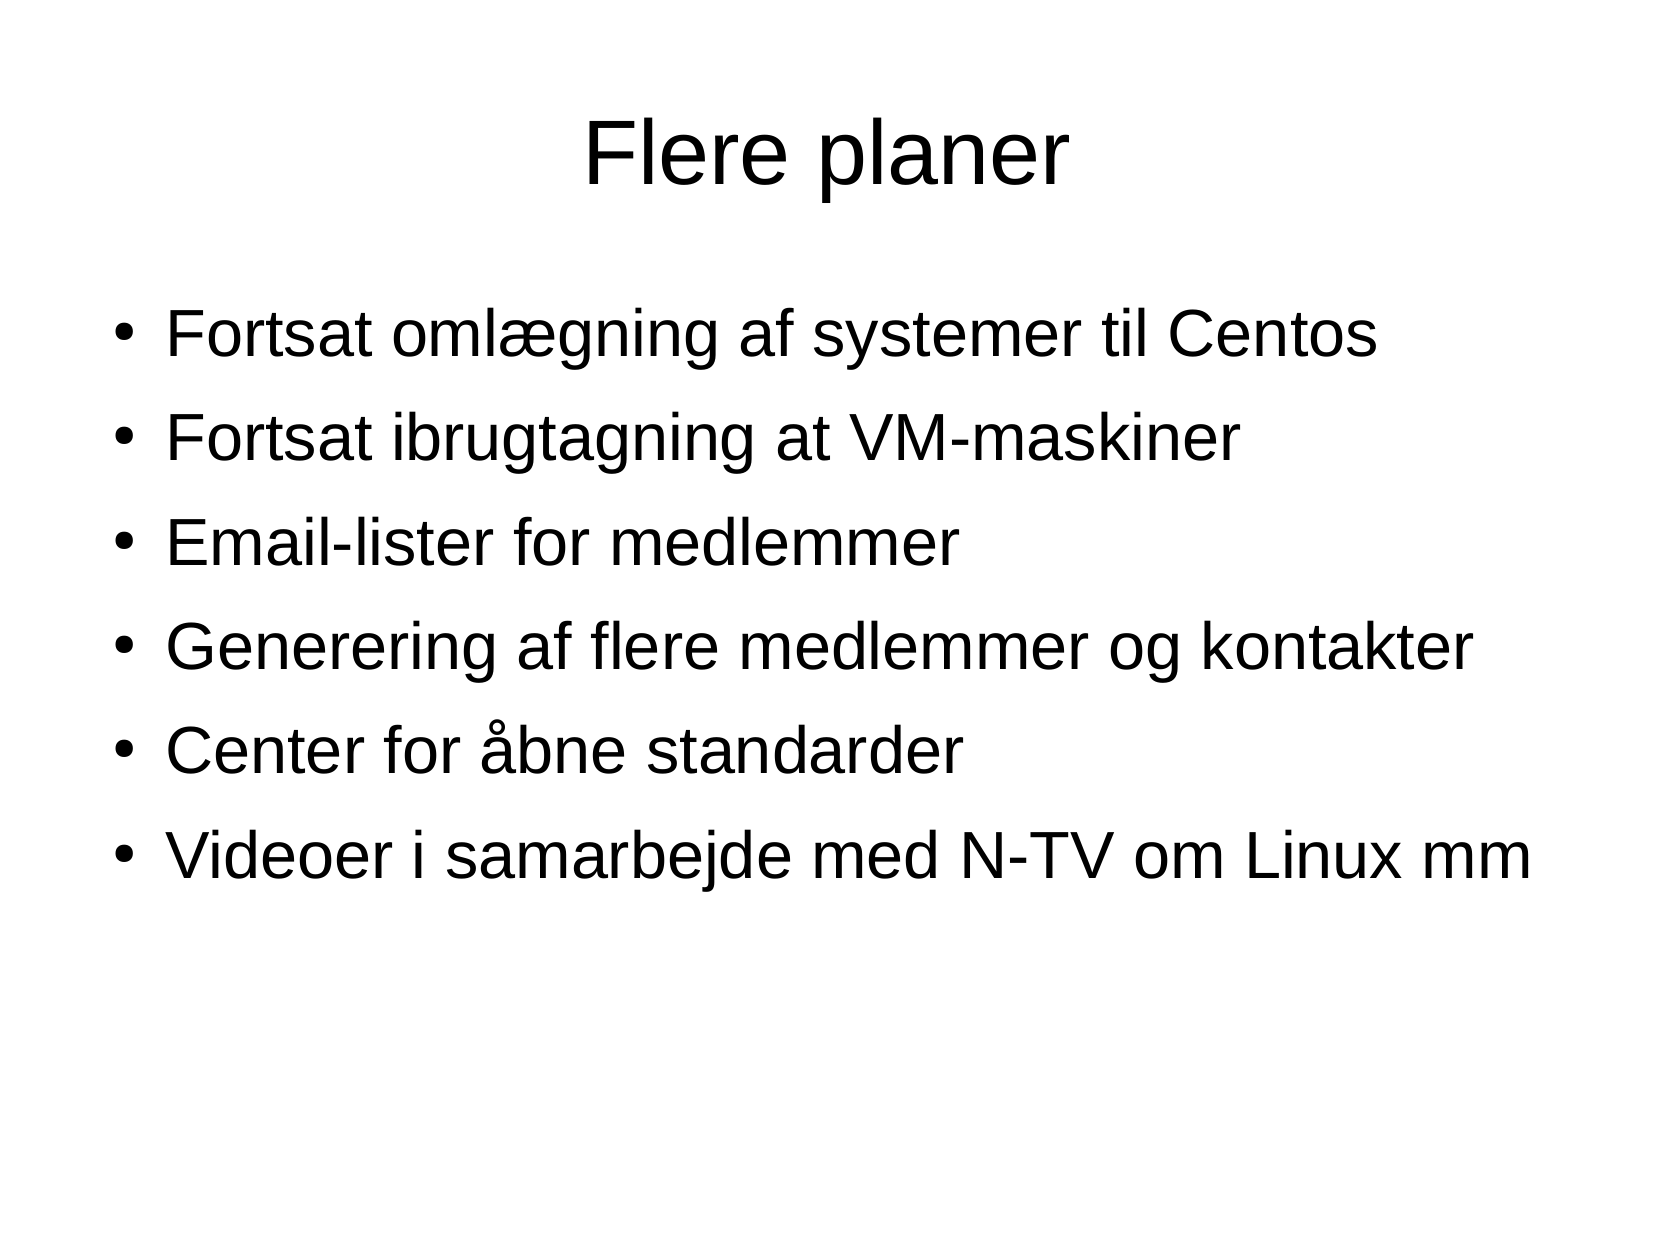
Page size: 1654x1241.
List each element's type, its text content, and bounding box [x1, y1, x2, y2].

title Flere planer [82, 56, 1571, 250]
list Fortsat omlægning af systemer til Centos Fortsat ibrugtagning at VM-maskiner Email-lister for medlemmer Generering af flere medlemmer og kontakter Center for åbne standarder Videoer i samarbejde med N-TV om Linux mm [94, 296, 1583, 1100]
